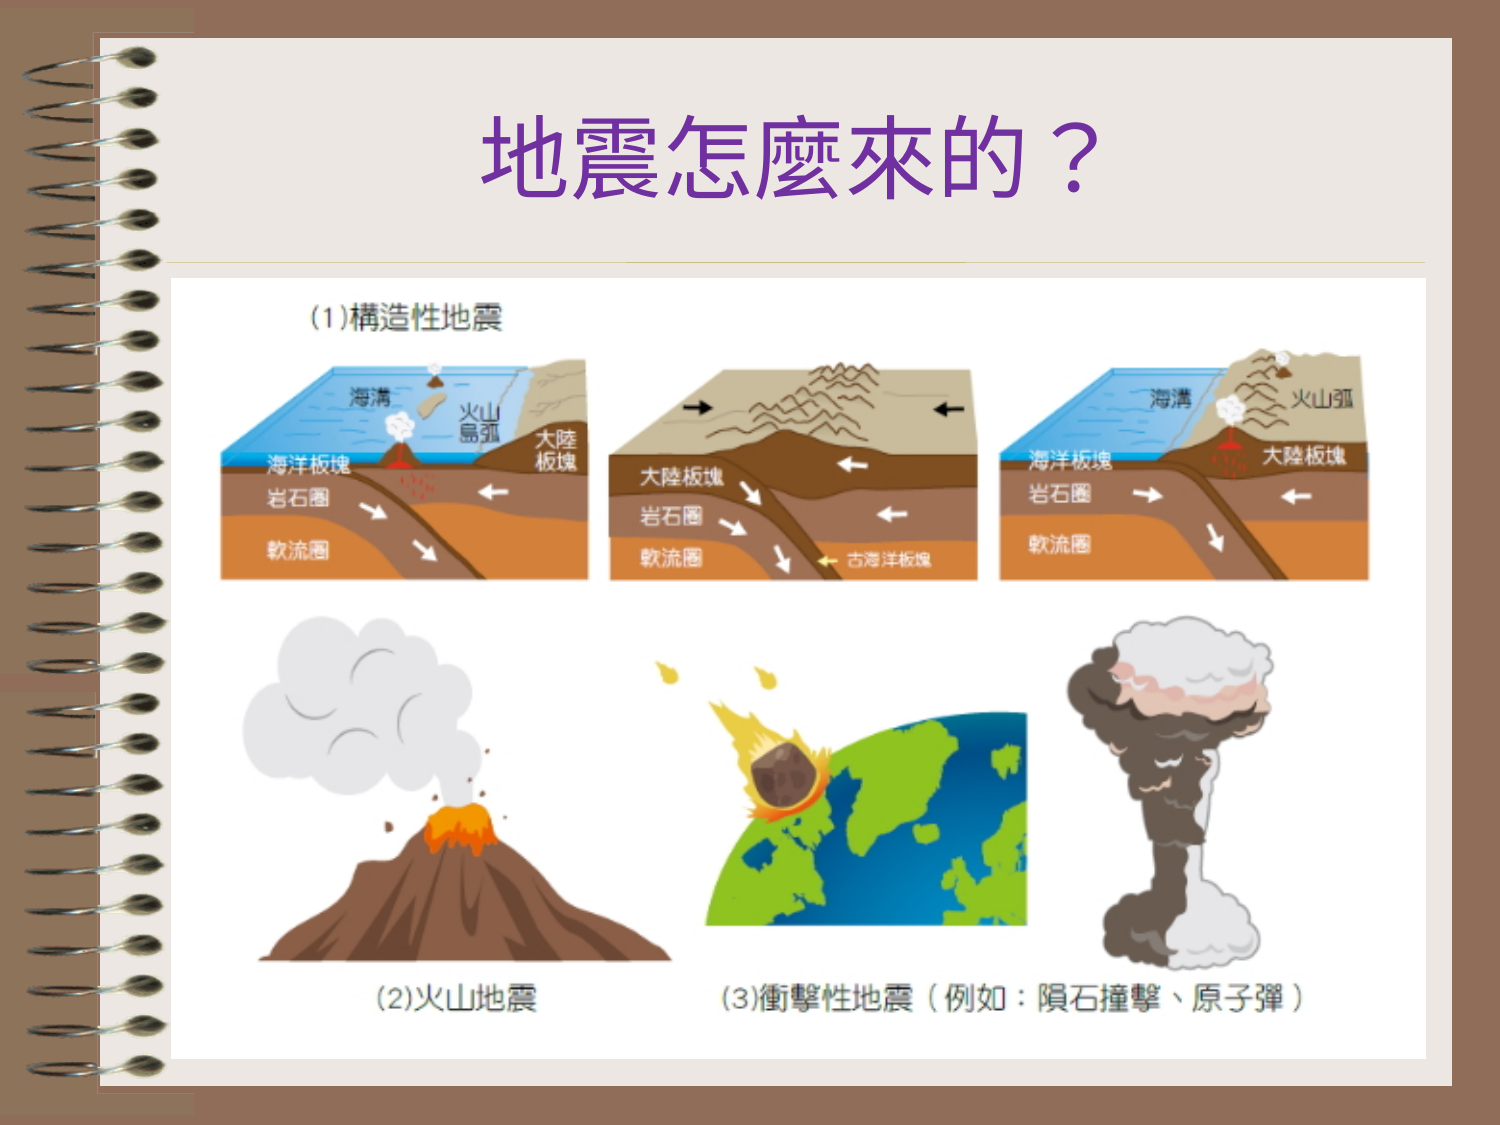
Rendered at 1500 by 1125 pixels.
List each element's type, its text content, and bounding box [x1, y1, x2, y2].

picture [171, 278, 1426, 1059]
title 地震怎麼來的？ [174, 62, 1426, 250]
